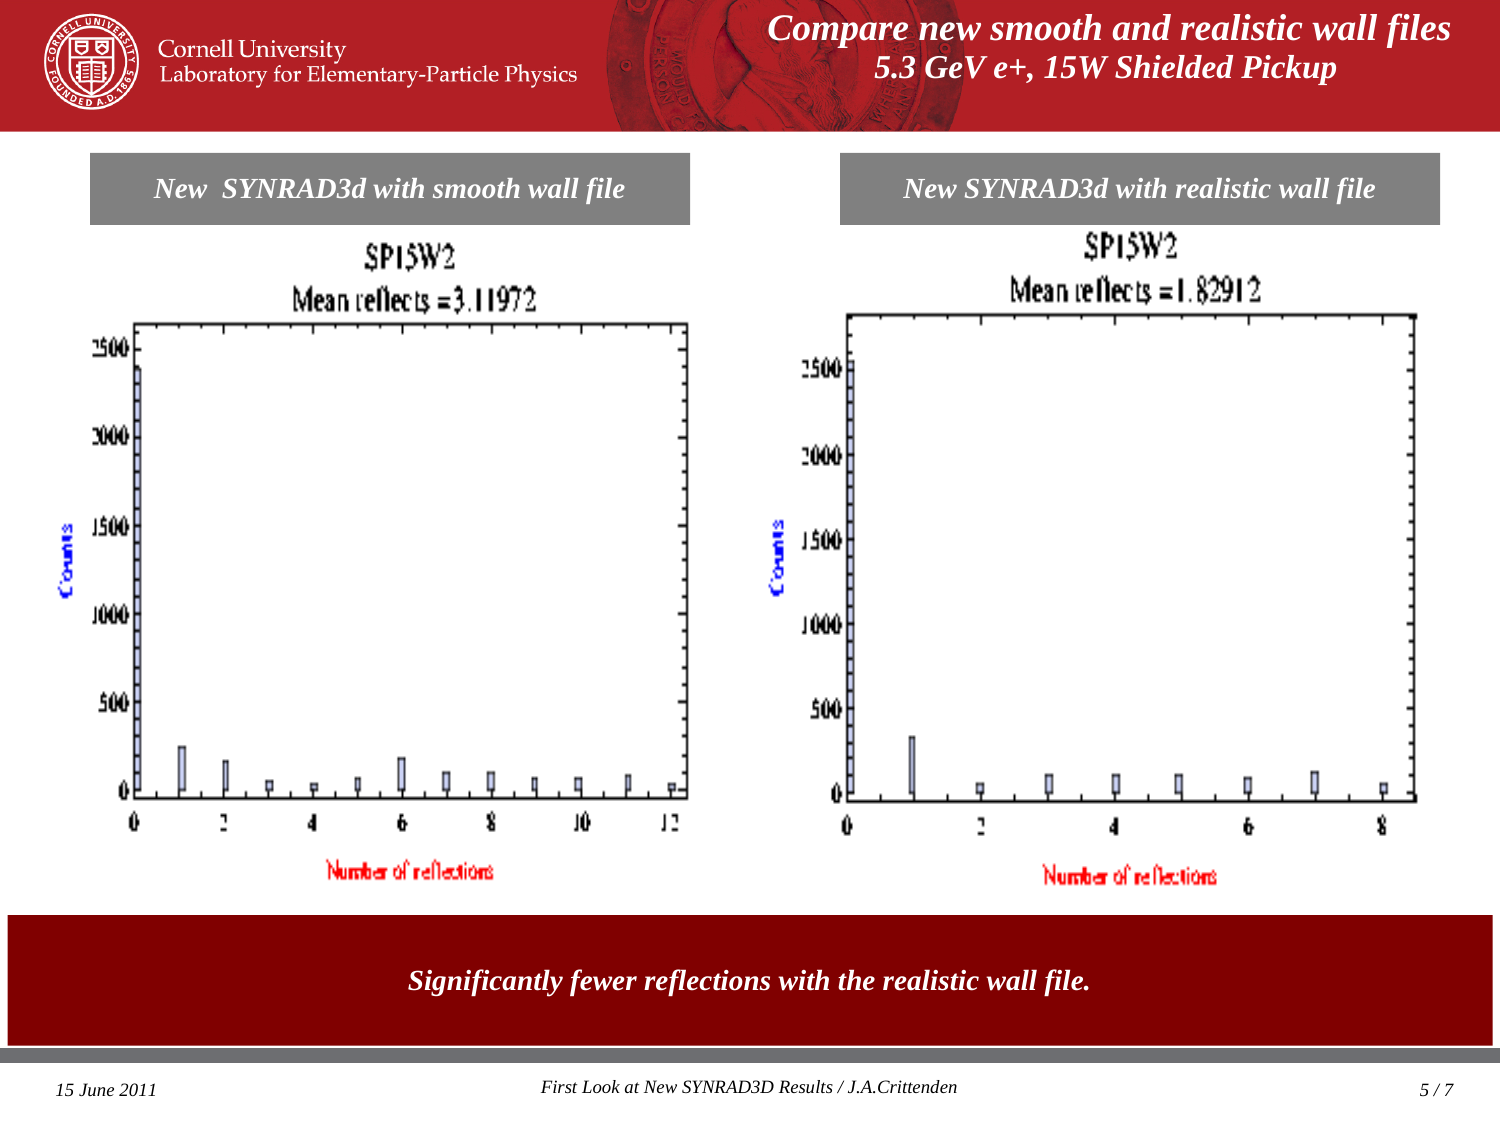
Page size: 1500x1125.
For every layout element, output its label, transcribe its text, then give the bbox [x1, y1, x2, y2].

picture [0, 0, 1500, 132]
text_box New SYNRAD3d with realistic wall file [840, 152, 1441, 225]
picture [763, 227, 1447, 904]
text_box New SYNRAD3d with smooth wall file [90, 152, 691, 225]
text_box Compare new smooth and realistic wall files 5.3 GeV e+, 15W Shielded Pickup [712, 0, 1500, 113]
picture [30, 227, 713, 904]
text_box Significantly fewer reflections with the realistic wall file. [7, 915, 1493, 1046]
